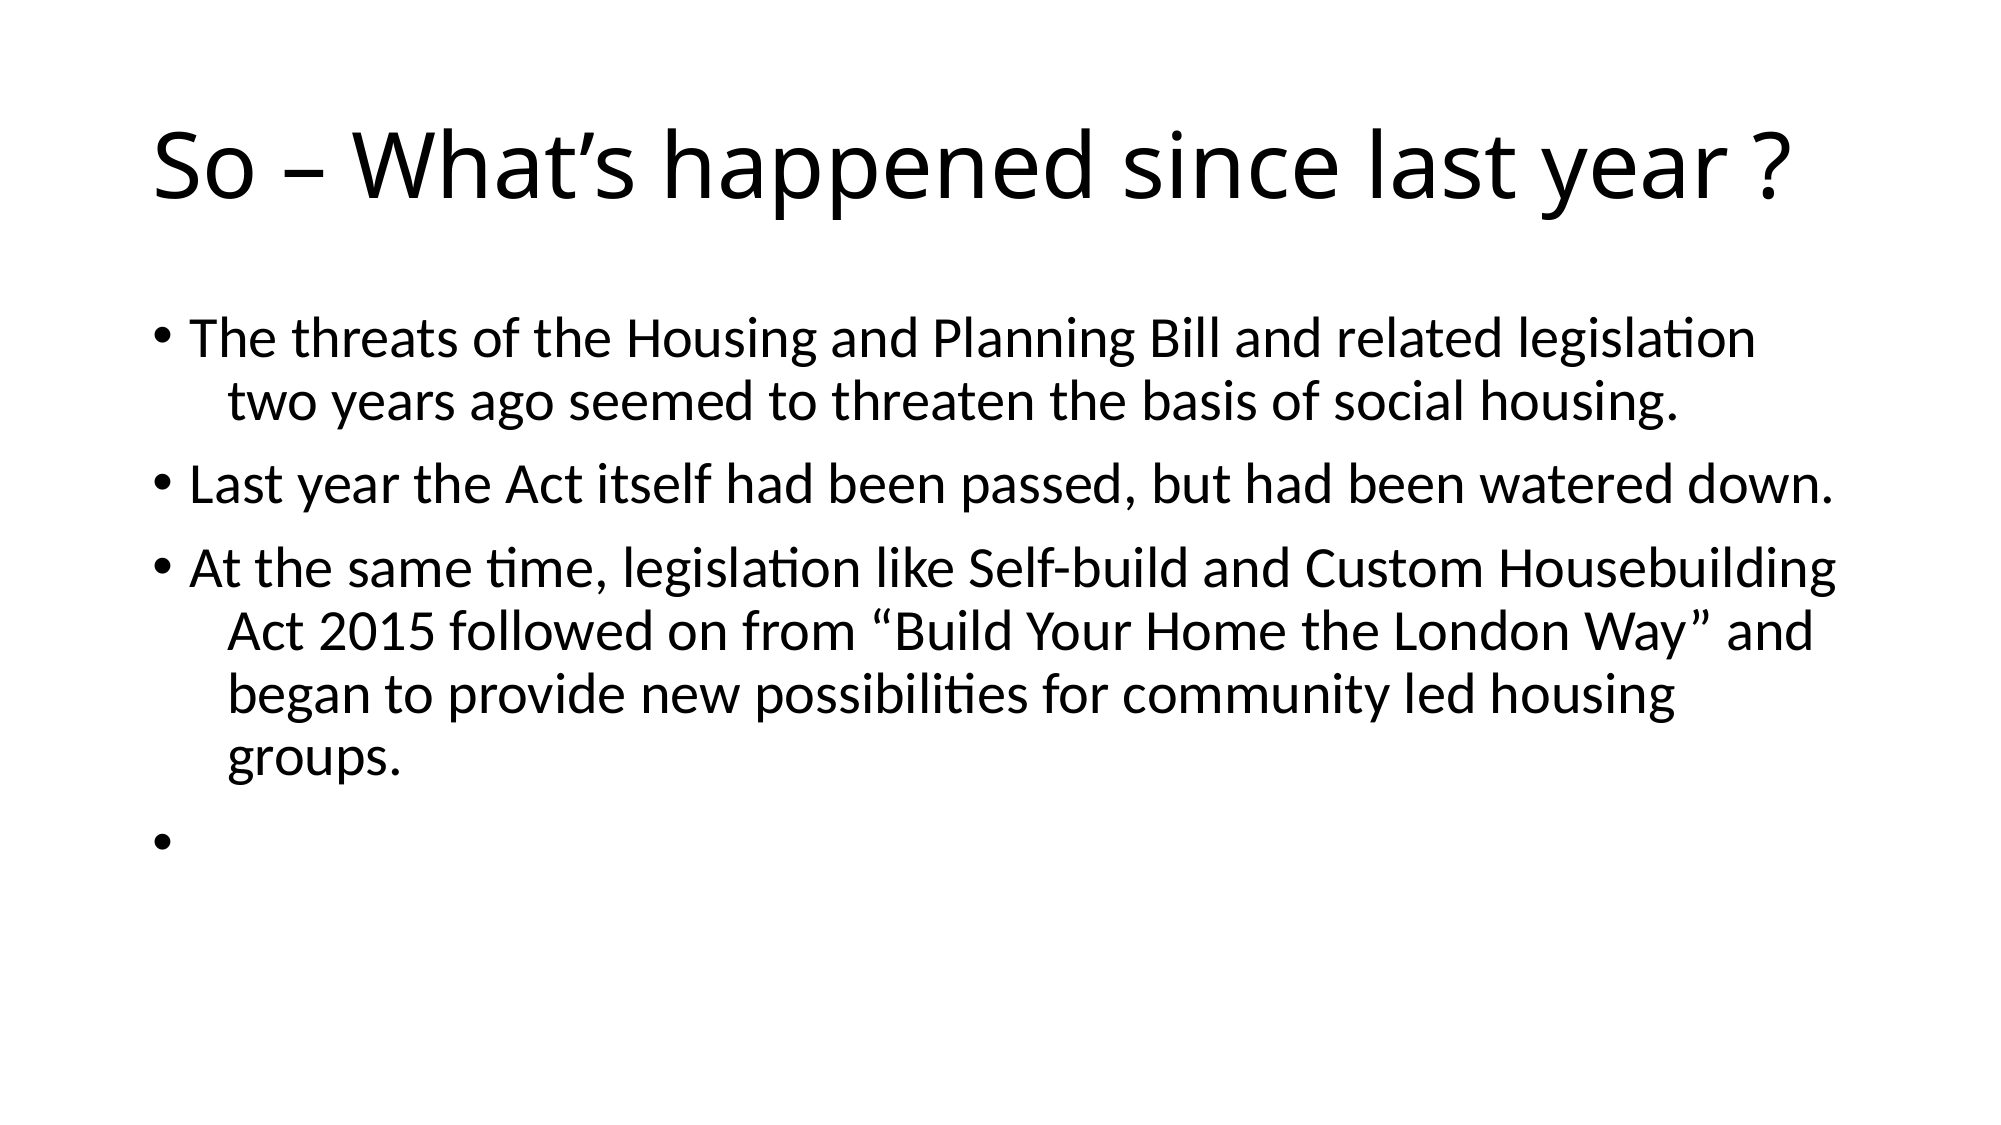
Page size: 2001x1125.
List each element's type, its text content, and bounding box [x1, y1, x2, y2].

title So – What’s happened since last year ? [137, 59, 1863, 278]
list The threats of the Housing and Planning Bill and related legislation two years ago seemed to threaten the basis of social housing. Last year the Act itself had been passed, but had been watered down. At the same time, legislation like Self-build and Custom Housebuilding Act 2015 followed on from “Build Your Home the London Way” and began to provide new possibilities for community led housing groups. [137, 299, 1863, 1014]
